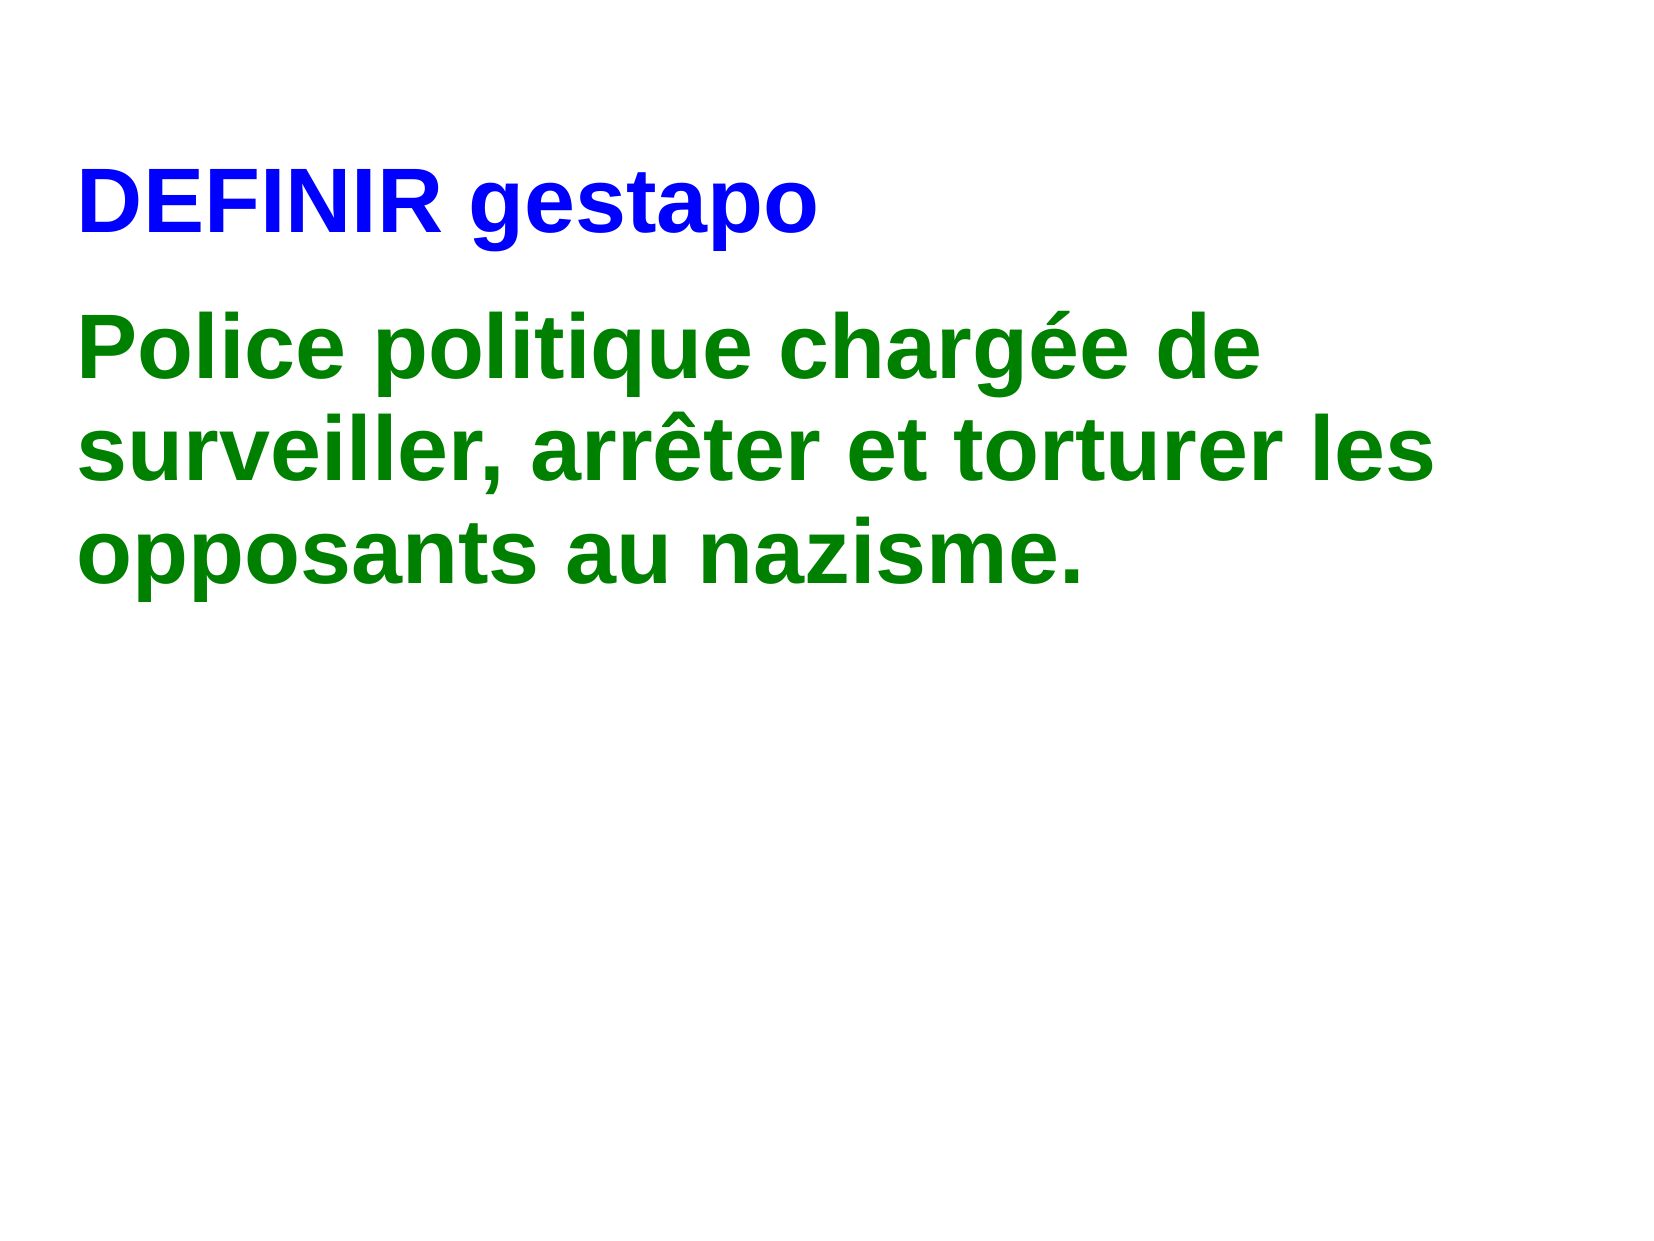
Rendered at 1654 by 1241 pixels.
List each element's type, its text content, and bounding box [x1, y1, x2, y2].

title DEFINIR gestapo [76, 104, 1565, 297]
title Police politique chargée de surveiller, arrêter et torturer les opposants au nazisme. [76, 297, 1565, 603]
